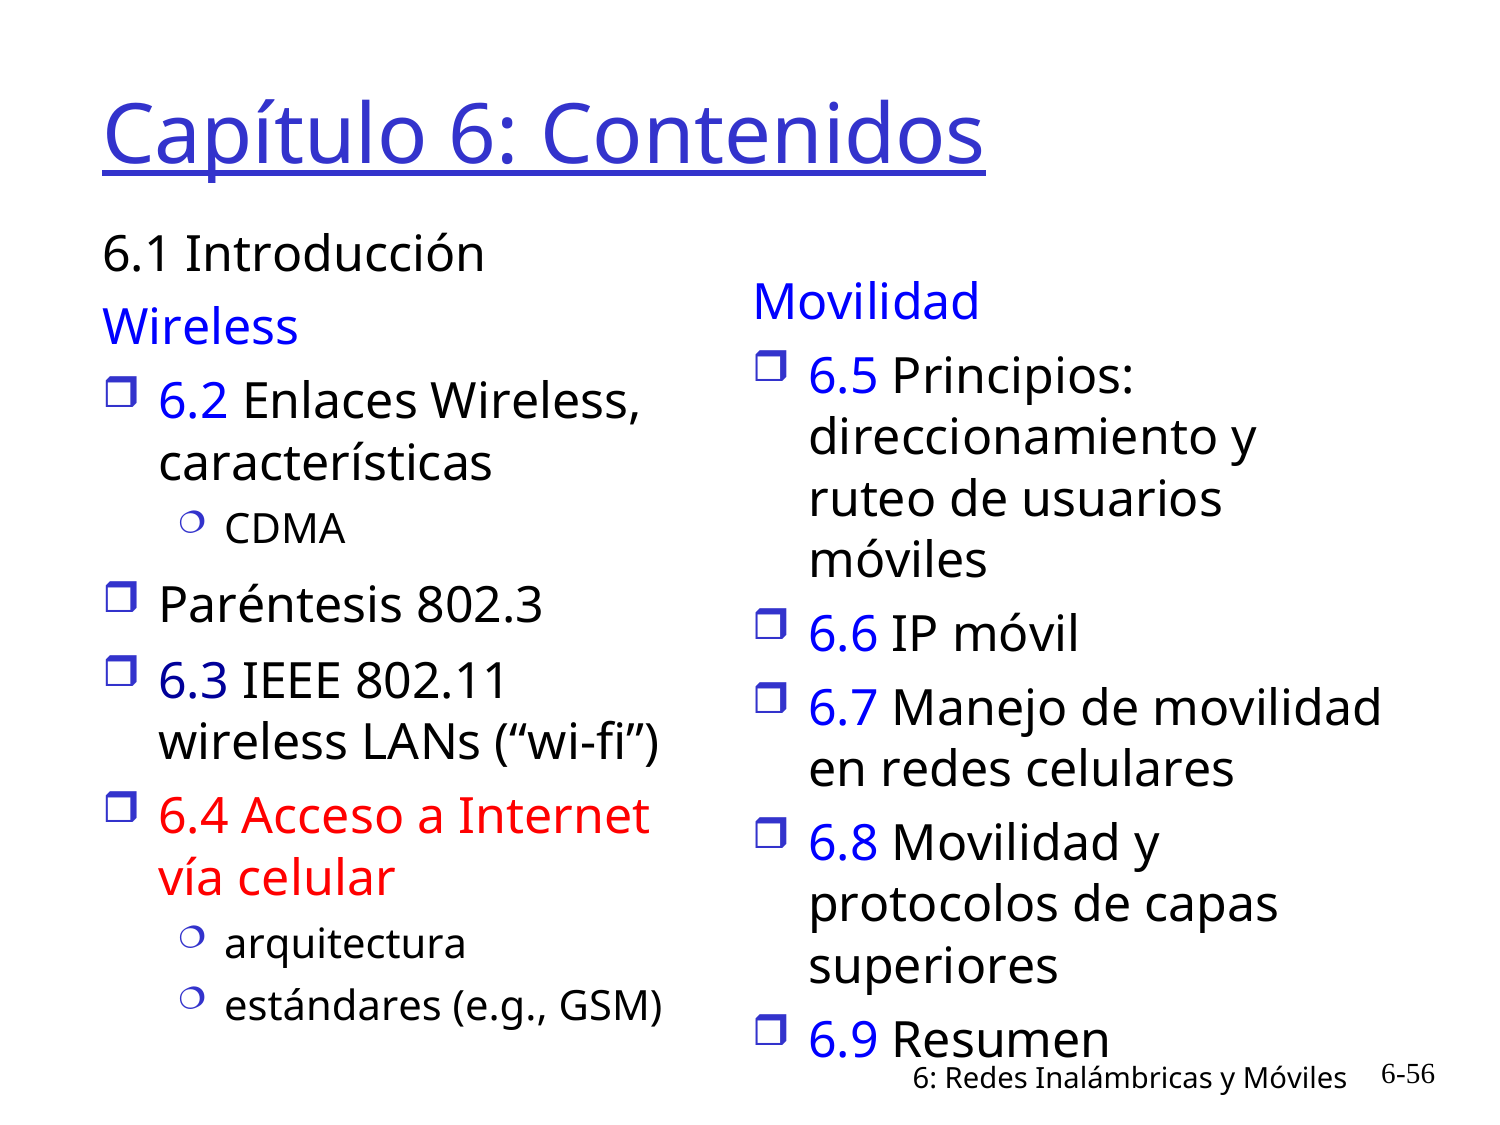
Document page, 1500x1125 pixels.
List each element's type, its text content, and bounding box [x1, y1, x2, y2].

list 6.1 Introducción Wireless 6.2 Enlaces Wireless, características CDMA Paréntesis 802.3 6.3 IEEE 802.11 wireless LANs (“wi-fi”) 6.4 Acceso a Internet vía celular arquitectura estándares (e.g., GSM) [87, 214, 713, 1035]
title Capítulo 6: Contenidos [87, 37, 1363, 225]
list Movilidad 6.5 Principios: direccionamiento y ruteo de usuarios móviles 6.6 IP móvil 6.7 Manejo de movilidad en redes celulares 6.8 Movilidad y protocolos de capas superiores 6.9 Resumen [737, 262, 1403, 1028]
